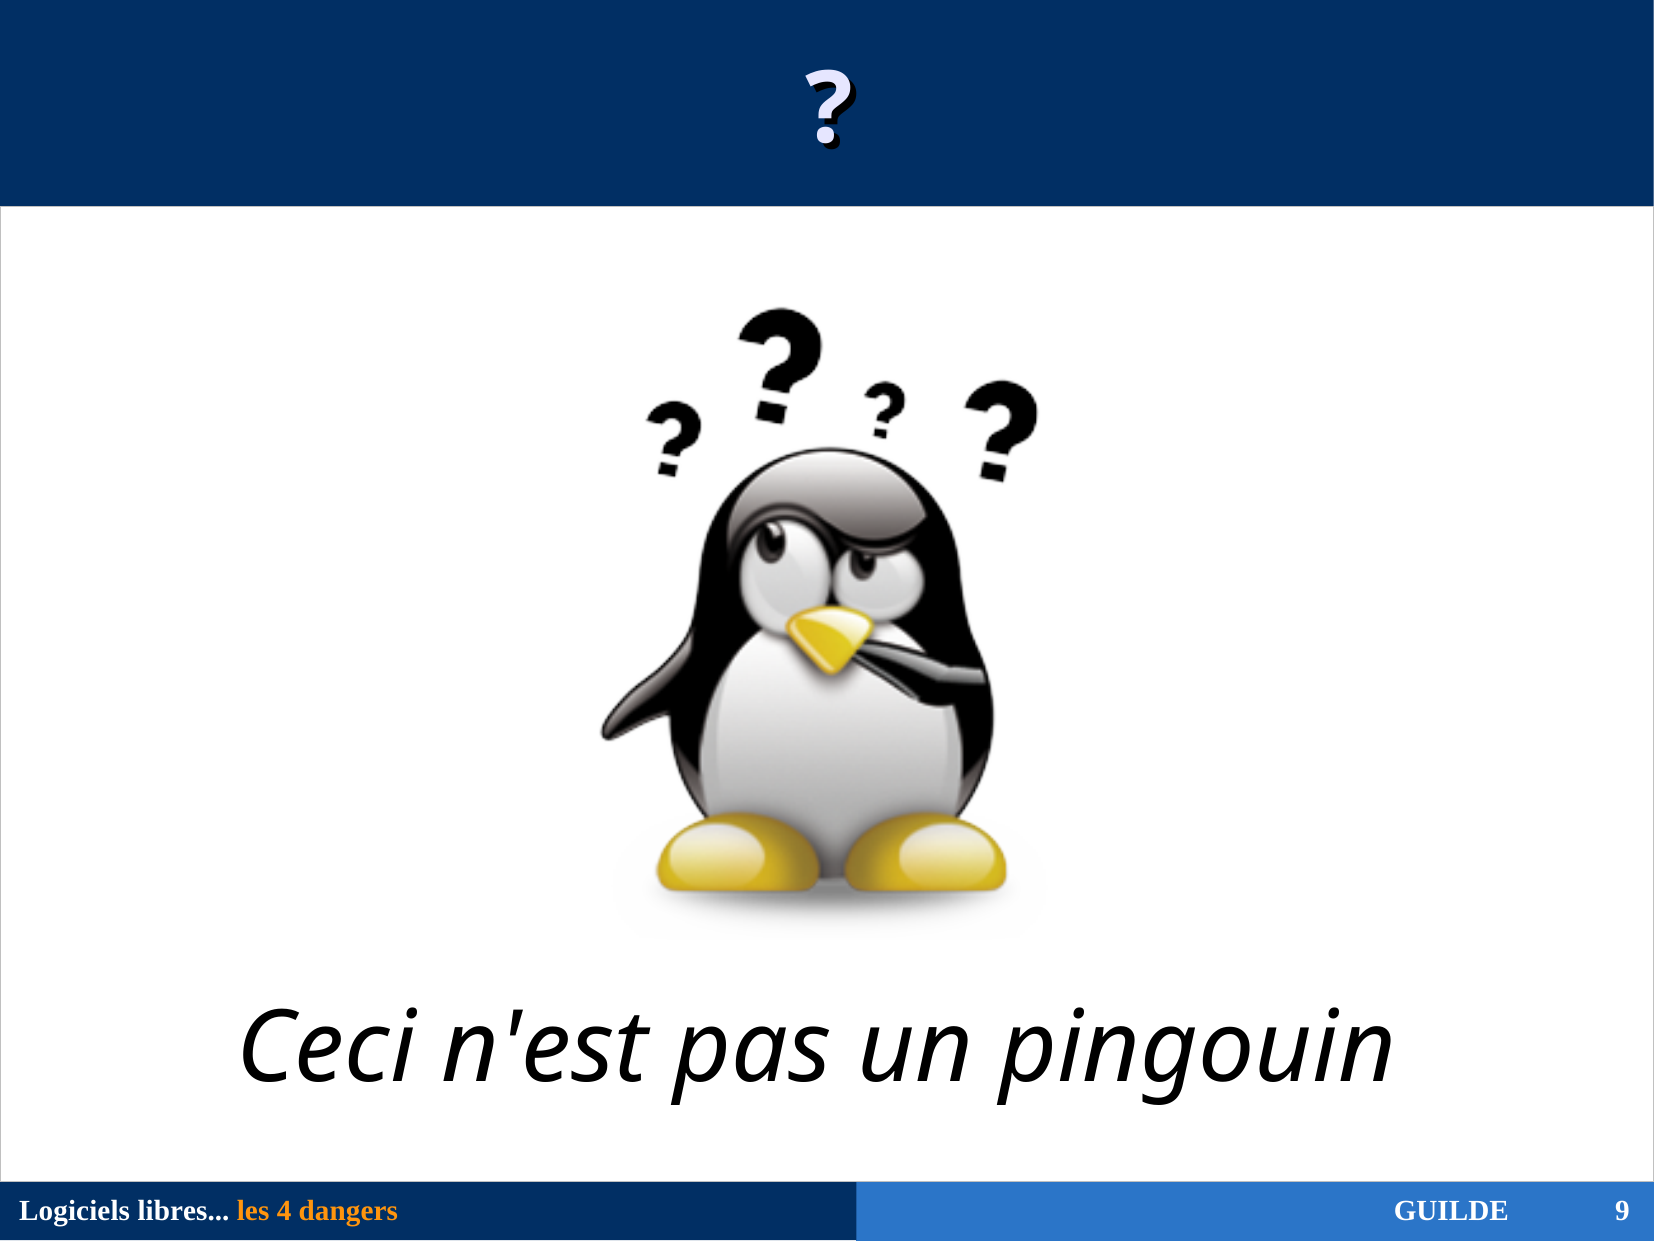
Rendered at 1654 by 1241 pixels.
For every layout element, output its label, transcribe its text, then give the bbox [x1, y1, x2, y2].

title ? [123, 0, 1536, 208]
text_box Ceci n'est pas un pingouin [236, 974, 1448, 1107]
picture [501, 295, 1152, 945]
